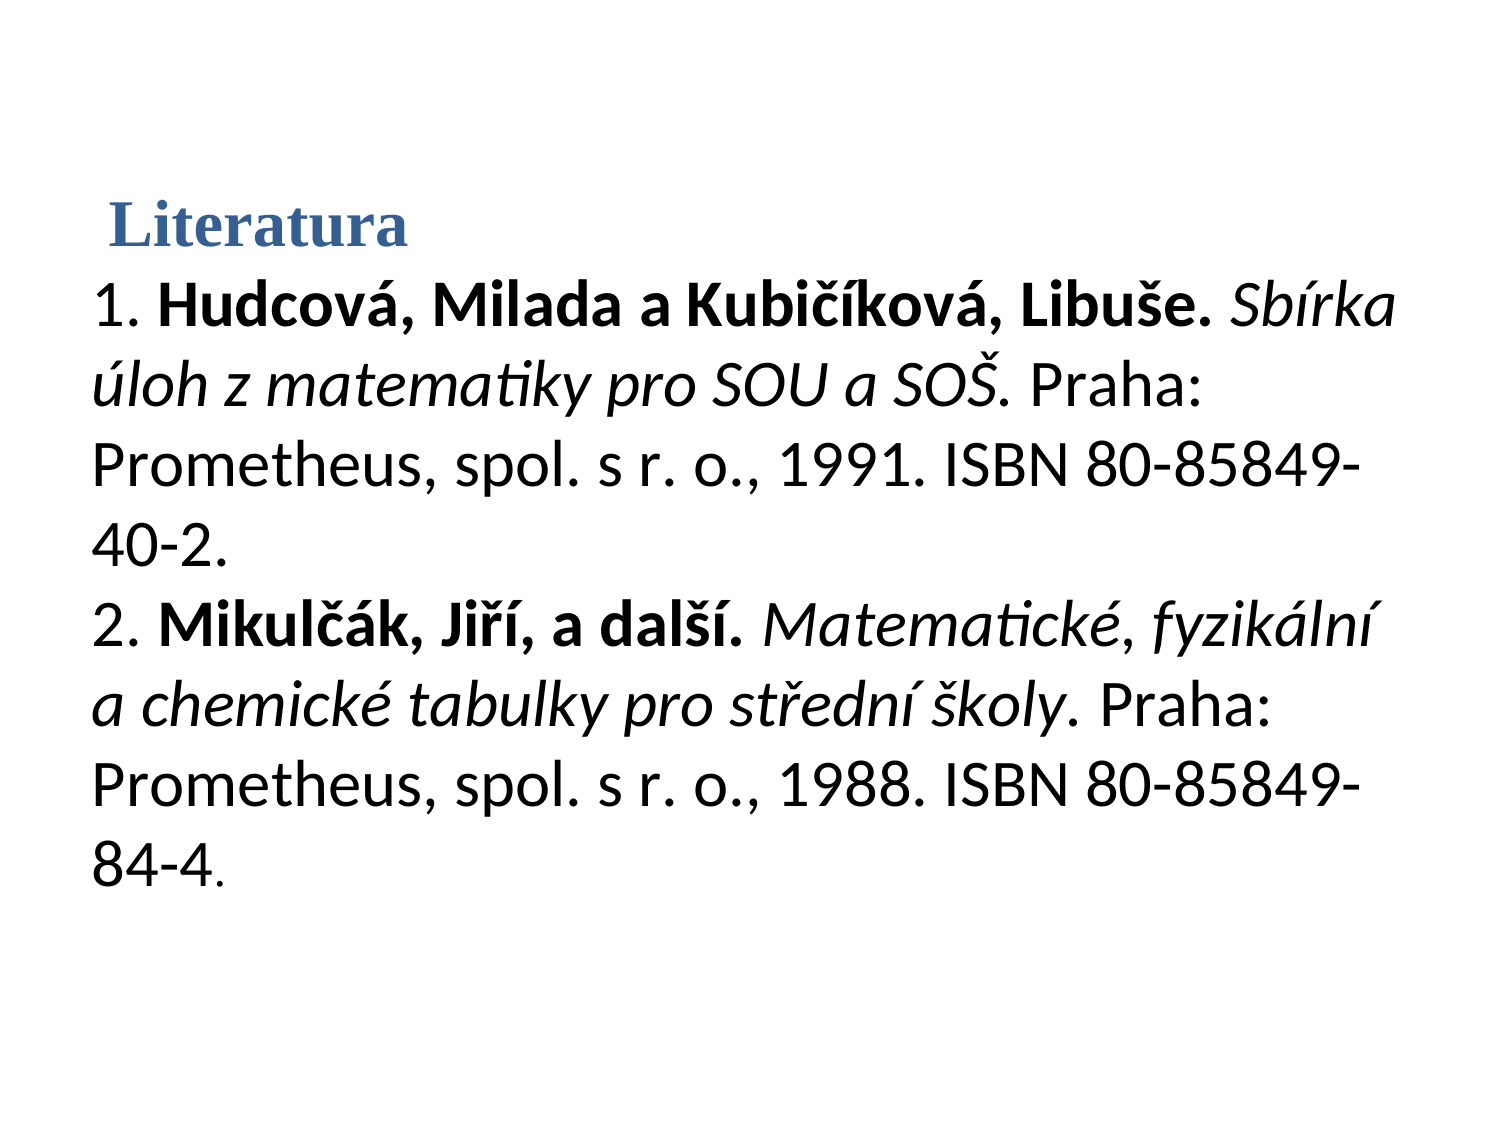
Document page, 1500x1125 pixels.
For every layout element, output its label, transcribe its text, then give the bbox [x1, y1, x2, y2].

list Literatura 1. Hudcová, Milada a Kubičíková, Libuše. Sbírka úloh z matematiky pro SOU a SOŠ. Praha: Prometheus, spol. s r. o., 1991. ISBN 80-85849-40-2. 2. Mikulčák, Jiří, a další. Matematické, fyzikální a chemické tabulky pro střední školy. Praha: Prometheus, spol. s r. o., 1988. ISBN 80-85849-84-4. [76, 172, 1427, 980]
